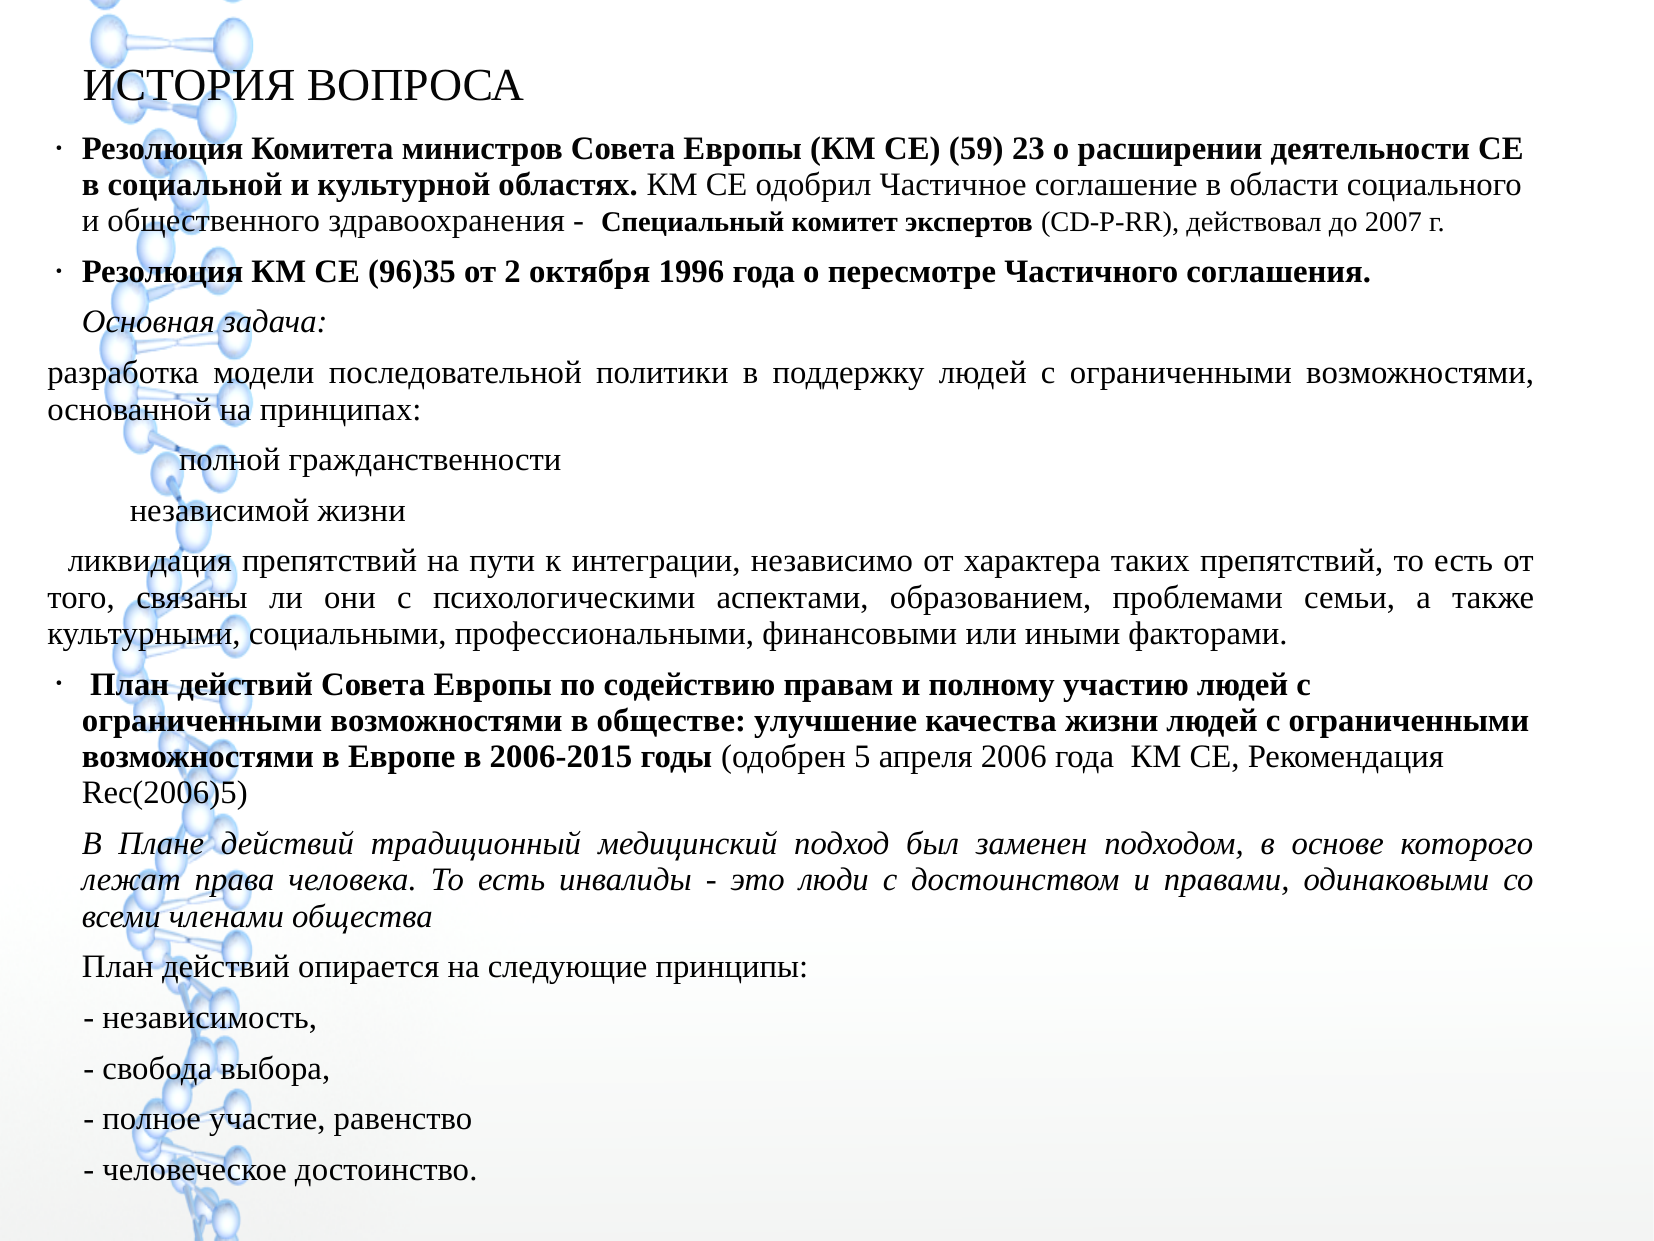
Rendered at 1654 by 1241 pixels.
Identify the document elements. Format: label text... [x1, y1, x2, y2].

picture [0, 0, 1654, 1241]
title ИСТОРИЯ ВОПРОСА [82, 40, 1583, 130]
list Резолюция Комитета министров Совета Европы (КМ СЕ) (59) 23 о расширении деятельности СЕ в социальной и культурной областях. КМ СЕ одобрил Частичное соглашение в области социального и общественного здравоохранения - Специальный комитет экспертов (CD-P-RR), действовал до 2007 г. Резолюция КМ СЕ (96)35 от 2 октября 1996 года о пересмотре Частичного соглашения. Основная задача: разработка модели последовательной политики в поддержку людей с ограниченными возможностями, основанной на принципах: полной гражданственности независимой жизни ликвидация препятствий на пути к интеграции, независимо от характера таких препятствий, то есть от того, связаны ли они с психологическими аспектами, образованием, проблемами семьи, а также культурными, социальными, профессиональными, финансовыми или иными факторами. План действий Совета Европы по содействию правам и полному участию людей с ограниченными возможностями в обществе: улучшение качества жизни людей с ограниченными возможностями в Европе в 2006-2015 годы (одобрен 5 апреля 2006 года КМ СЕ, Рекомендация Rec(2006)5) В Плане действий традиционный медицинский подход был заменен подходом, в основе которого лежат права человека. То есть инвалиды - это люди с достоинством и правами, одинаковыми со всеми членами общества План действий опирается на следующие принципы: - независимость, - свобода выбора, - полное участие, равенство - человеческое достоинство. [47, 129, 1536, 1229]
